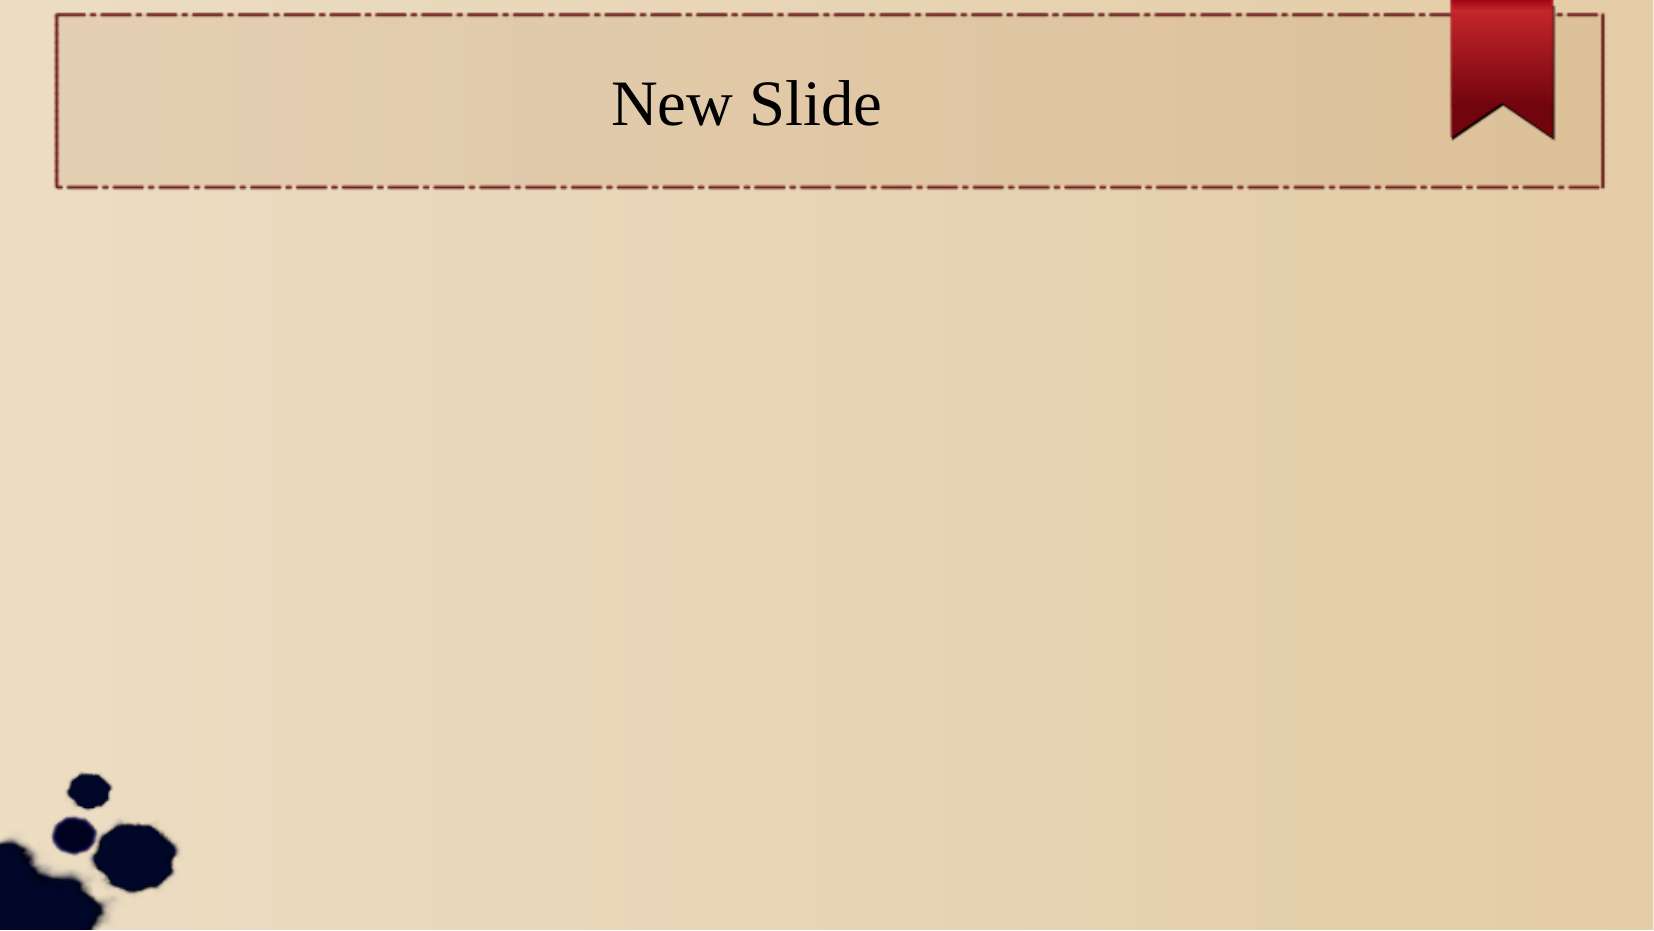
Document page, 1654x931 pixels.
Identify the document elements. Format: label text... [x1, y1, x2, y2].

title New Slide [82, 35, 1412, 172]
picture [0, 0, 1654, 930]
